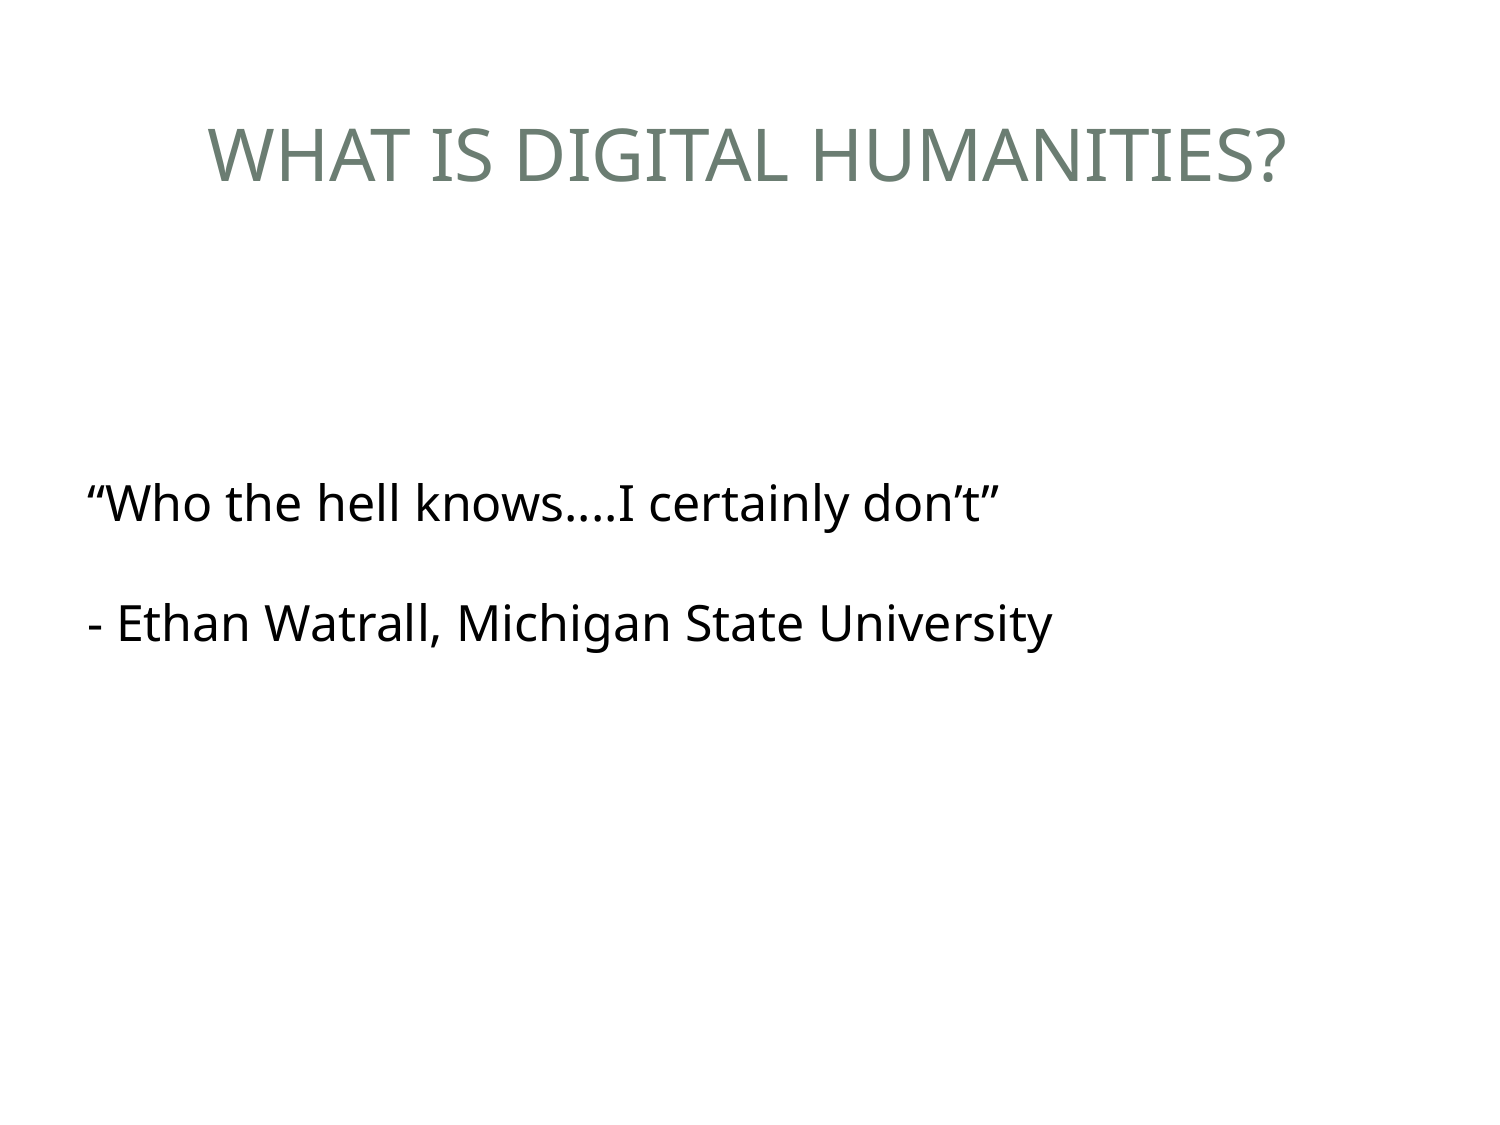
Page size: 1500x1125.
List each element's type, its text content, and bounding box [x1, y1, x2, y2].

title What is digital Humanities? [69, 66, 1425, 238]
text_box “Who the hell knows....I certainly don’t” - Ethan Watrall, Michigan State University [72, 463, 1428, 659]
